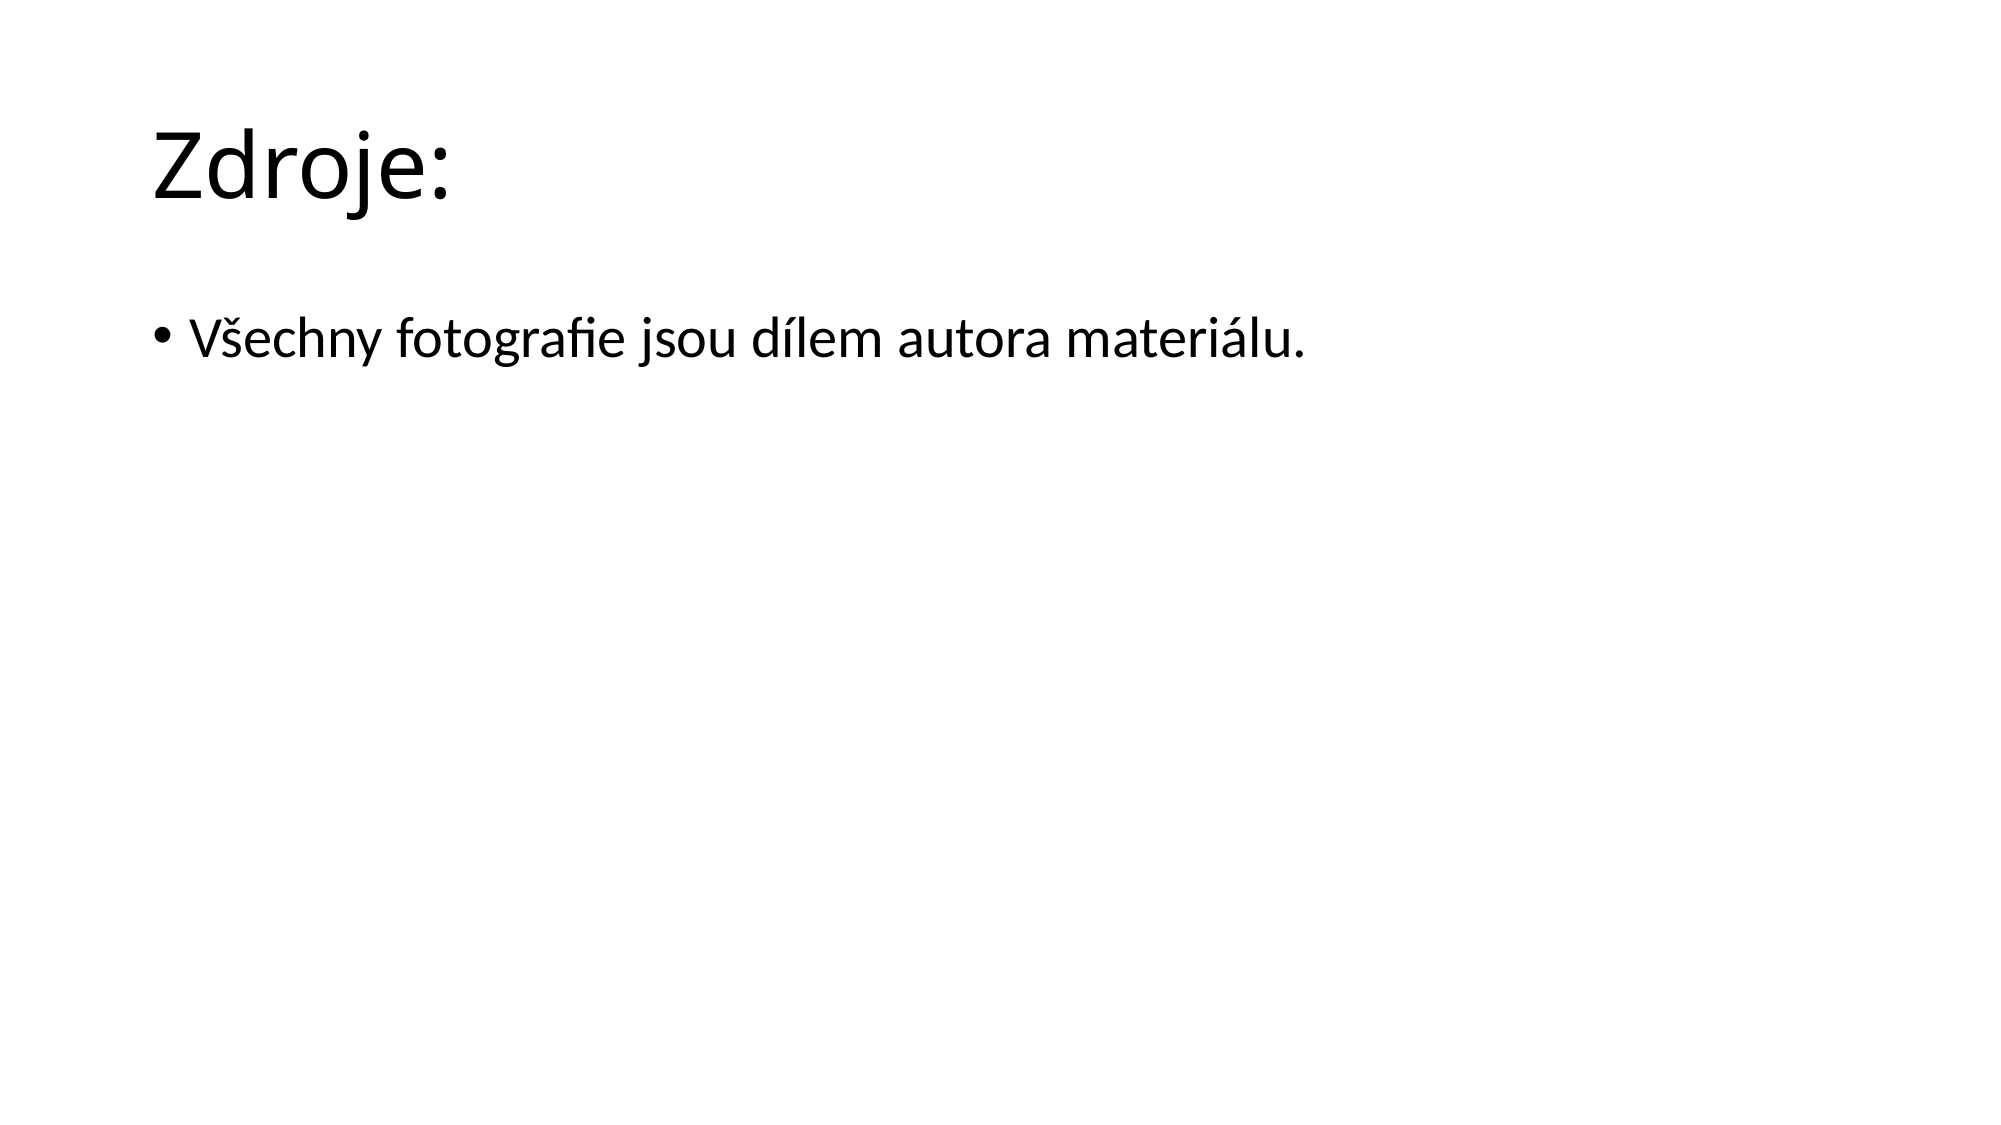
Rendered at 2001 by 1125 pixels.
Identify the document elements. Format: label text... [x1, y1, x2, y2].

title Zdroje: [137, 59, 1863, 278]
list Všechny fotografie jsou dílem autora materiálu. [137, 299, 1863, 1014]
